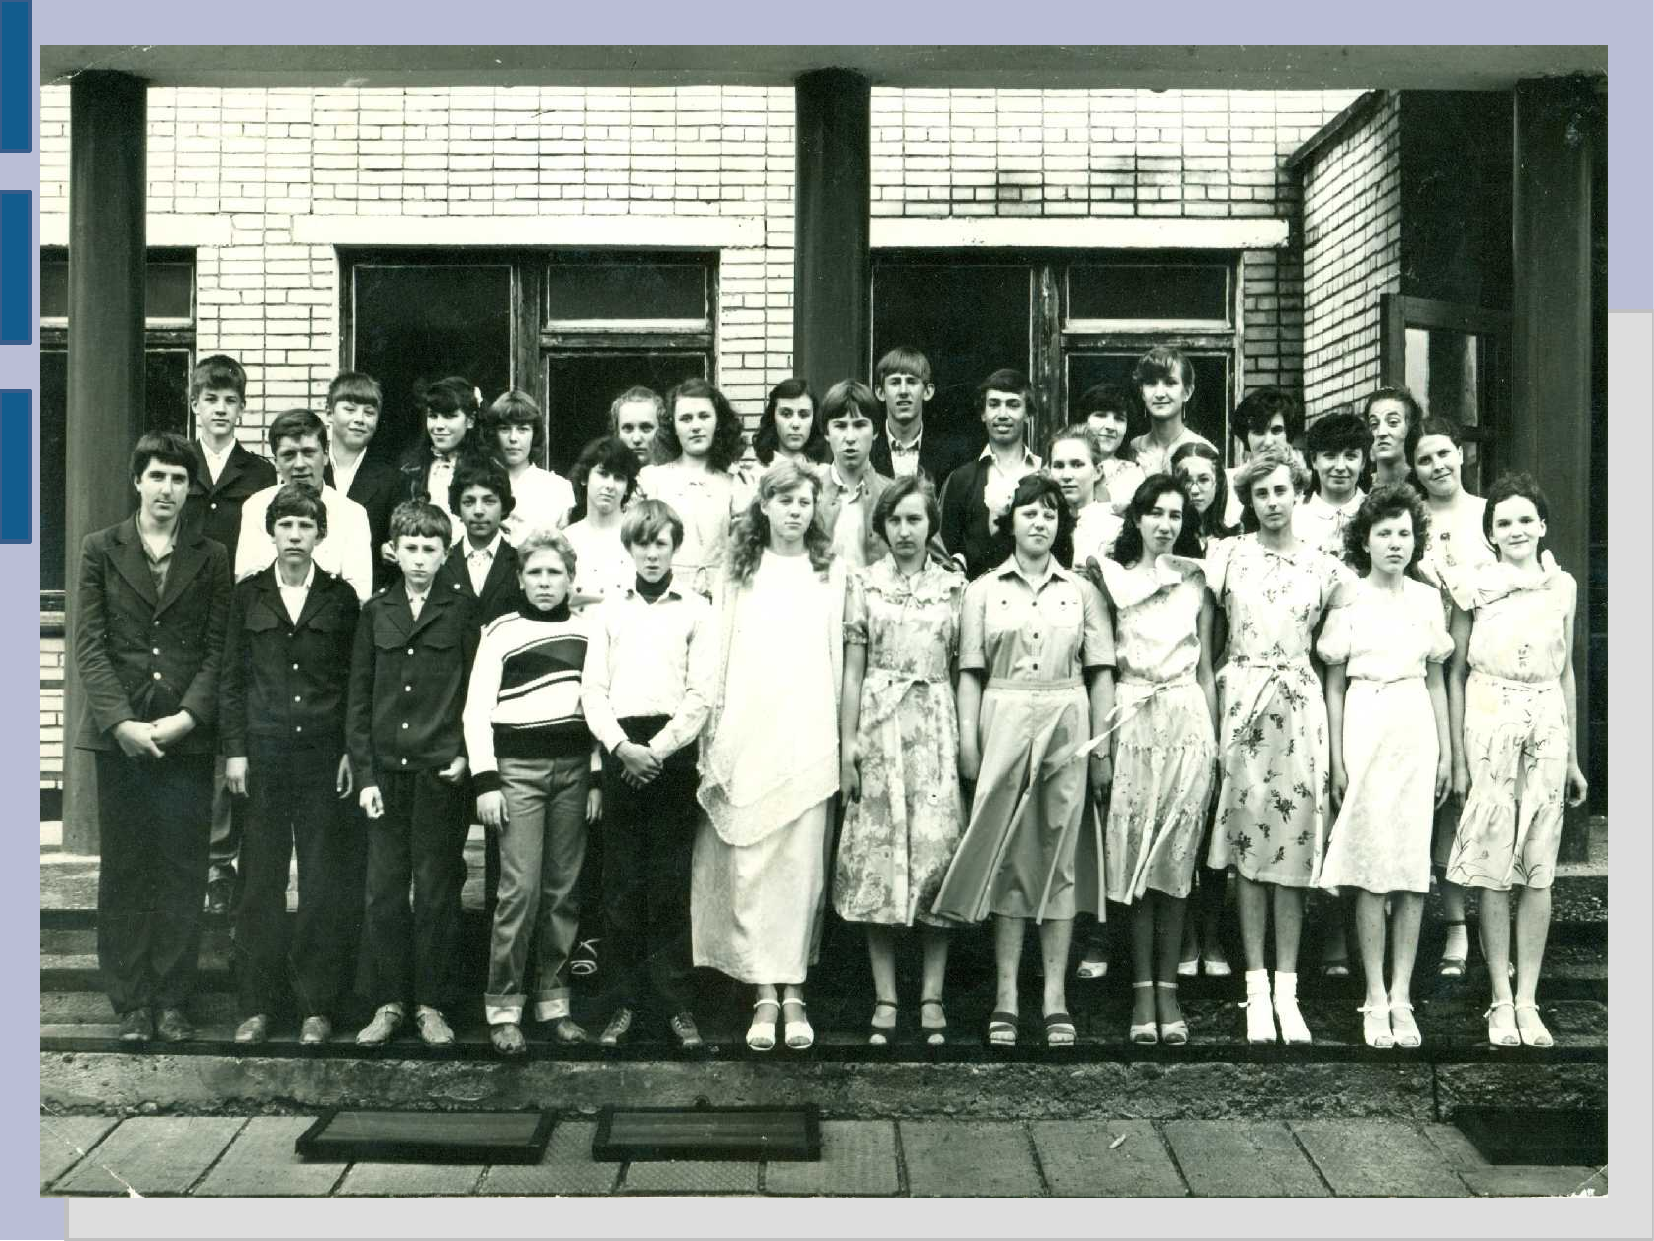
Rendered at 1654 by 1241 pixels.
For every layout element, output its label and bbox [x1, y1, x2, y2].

picture [40, 45, 1608, 1198]
